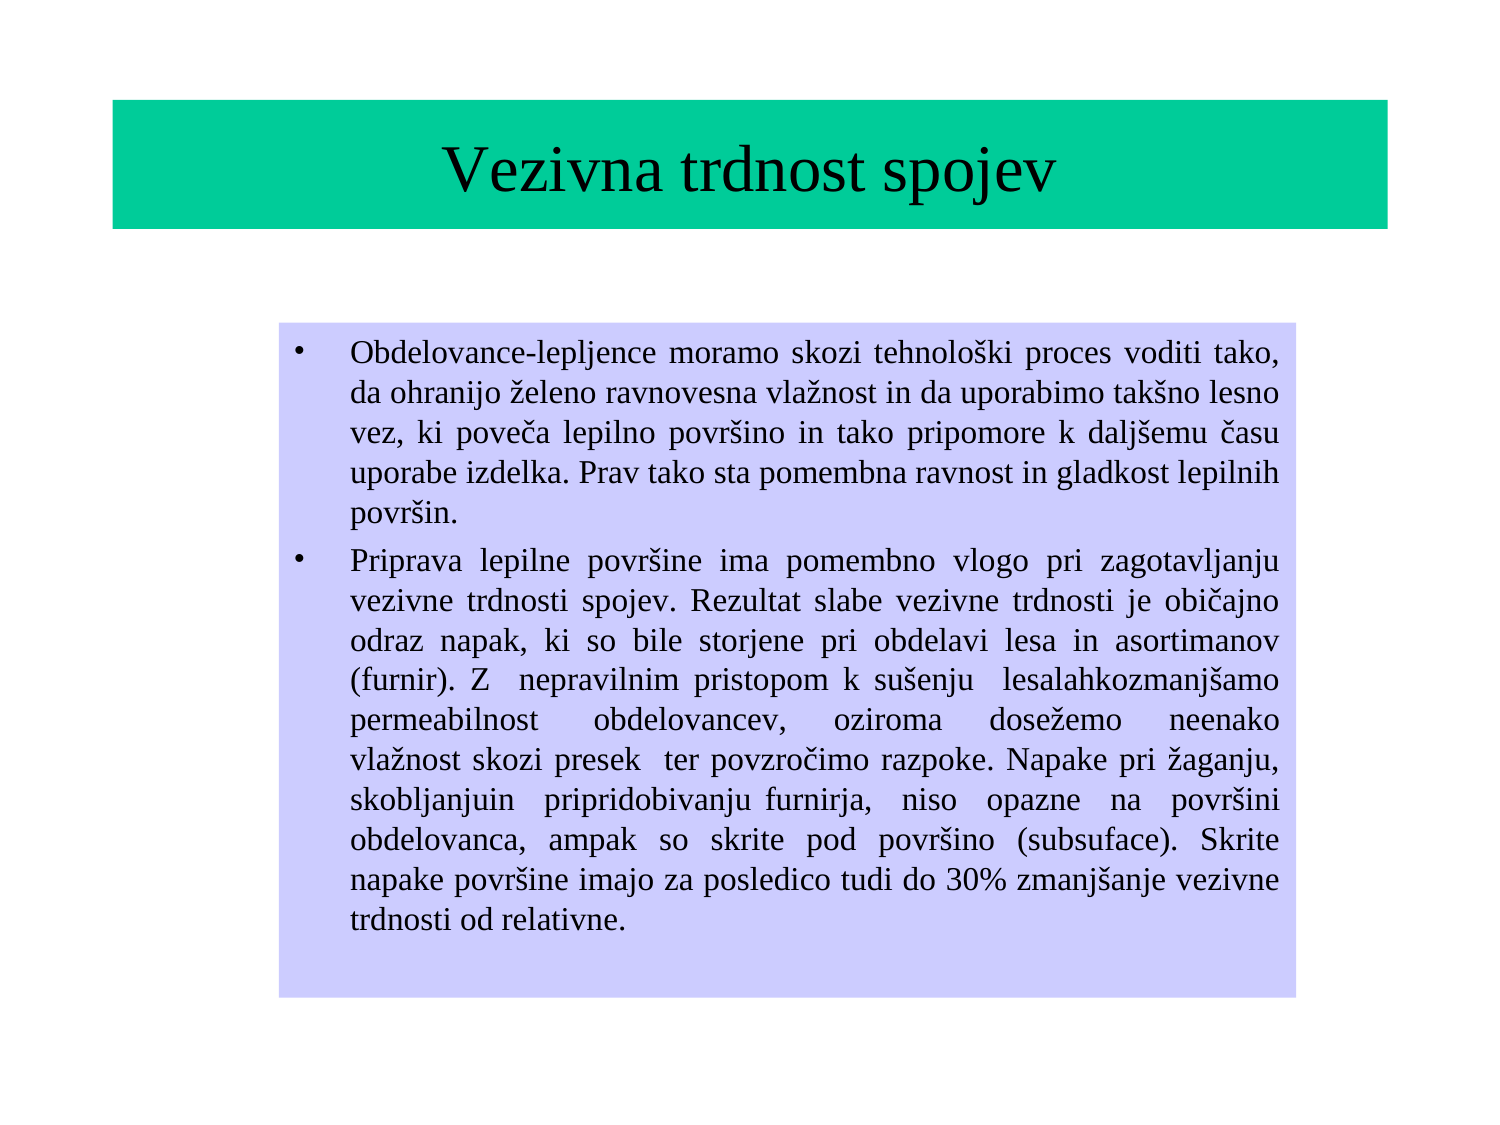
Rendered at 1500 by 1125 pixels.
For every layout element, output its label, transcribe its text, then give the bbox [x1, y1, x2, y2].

title Vezivna trdnost spojev [112, 99, 1388, 229]
list Obdelovance-lepljence moramo skozi tehnološki proces voditi tako, da ohranijo želeno ravnovesna vlažnost in da uporabimo takšno lesno vez, ki poveča lepilno površino in tako pripomore k daljšemu času uporabe izdelka. Prav tako sta pomembna ravnost in gladkost lepilnih površin. Priprava lepilne površine ima pomembno vlogo pri zagotavljanju vezivne trdnosti spojev. Rezultat slabe vezivne trdnosti je običajno odraz napak, ki so bile storjene pri obdelavi lesa in asortimanov (furnir). Z nepravilnim pristopom k sušenju lesalahkozmanjšamo permeabilnost obdelovancev, oziroma dosežemo neenako vlažnost skozi presek ter povzročimo razpoke. Napake pri žaganju, skobljanjuin pripridobivanju furnirja, niso opazne na površini obdelovanca, ampak so skrite pod površino (subsuface). Skrite napake površine imajo za posledico tudi do 30% zmanjšanje vezivne trdnosti od relativne. [278, 322, 1297, 998]
